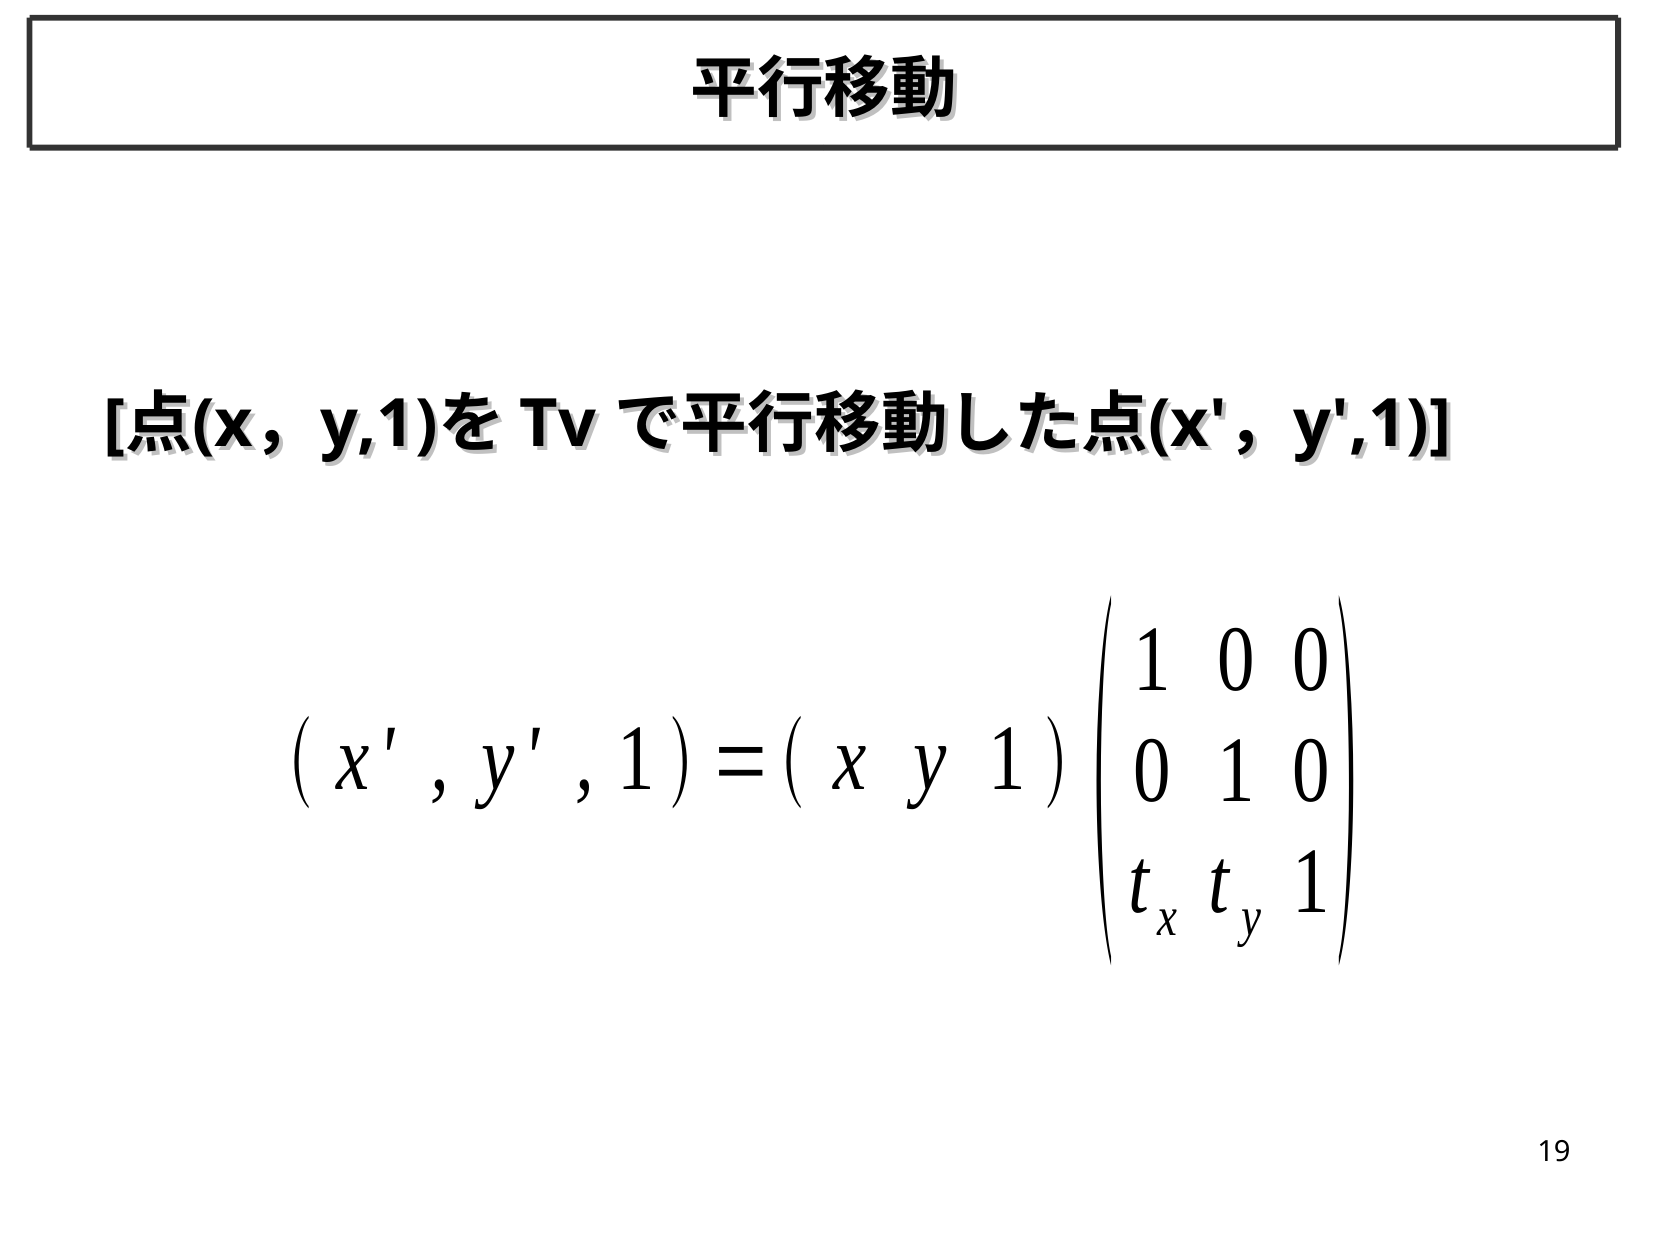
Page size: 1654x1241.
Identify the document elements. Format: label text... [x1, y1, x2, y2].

text_box [点(x，y,1)を Tv で平行移動した点(x'，y',1)] [88, 361, 1568, 450]
chart [270, 590, 1383, 967]
text_box 平行移動 [29, 17, 1619, 148]
